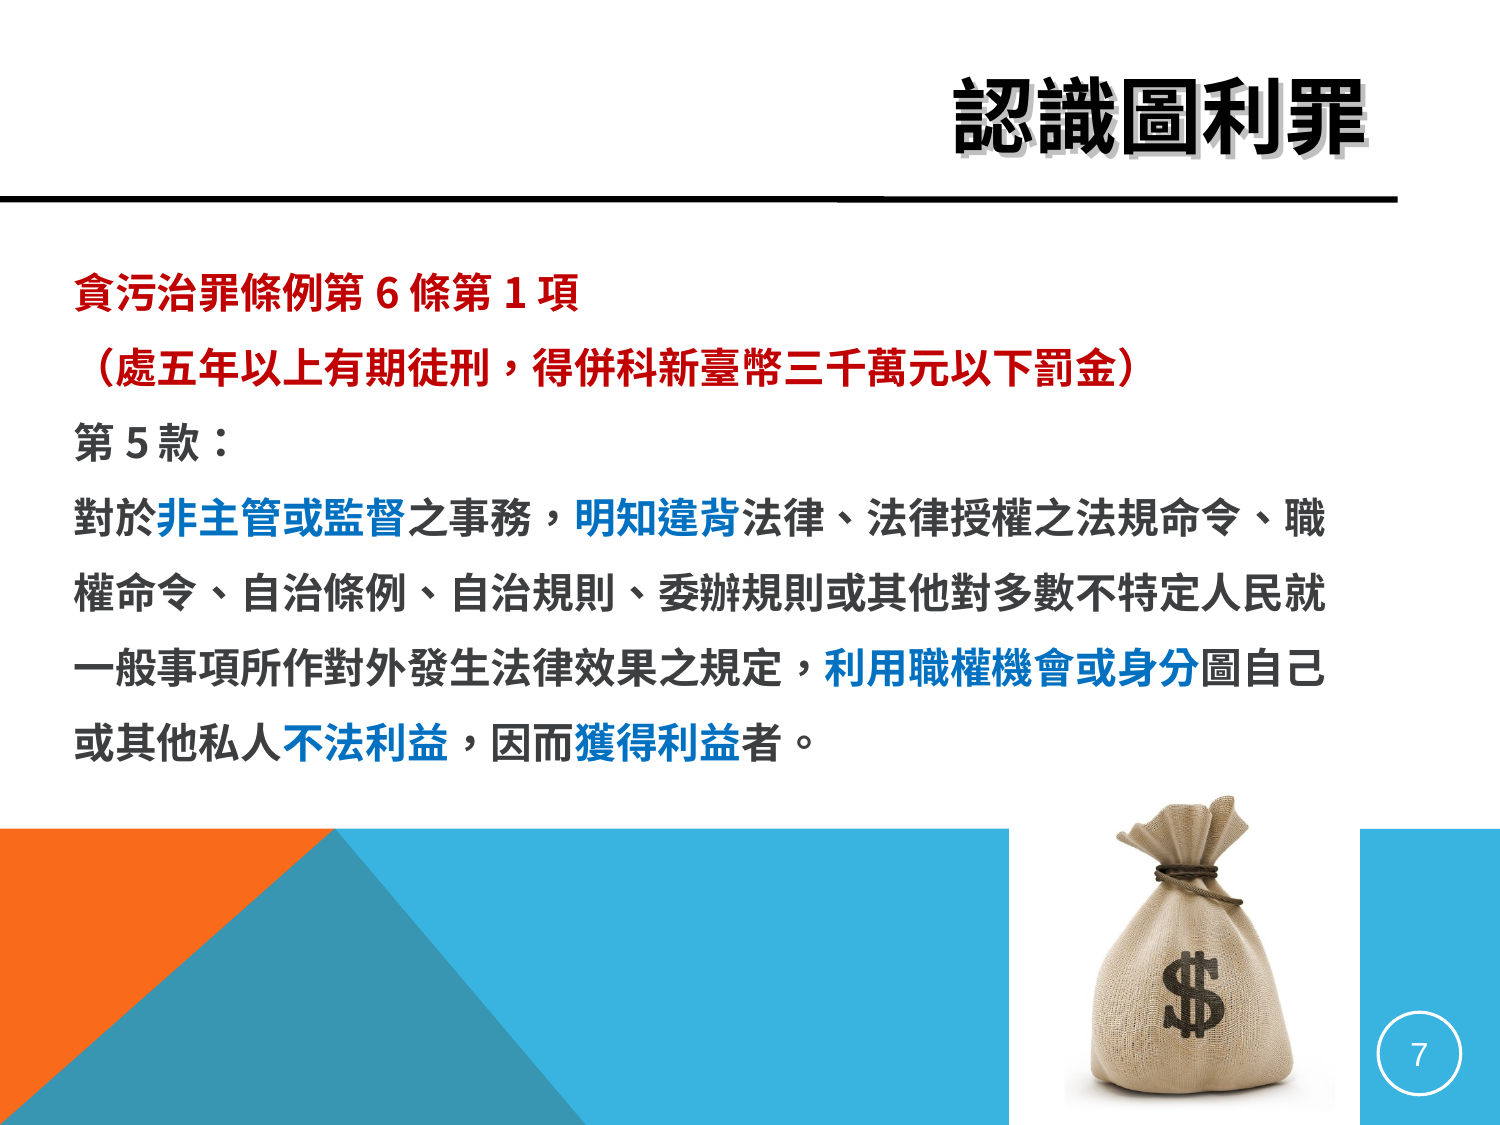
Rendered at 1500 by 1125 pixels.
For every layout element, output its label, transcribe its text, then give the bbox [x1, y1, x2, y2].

text_box 認識圖利罪 [468, 56, 1383, 173]
text_box 貪污治罪條例第6條第1項 （處五年以上有期徒刑，得併科新臺幣三千萬元以下罰金） 第5款： 對於非主管或監督之事務，明知違背法律、法律授權之法規命令、職 權命令、自治條例、自治規則、委辦規則或其他對多數不特定人民就 一般事項所作對外發生法律效果之規定，利用職權機會或身分圖自己 或其他私人不法利益，因而獲得利益者。 [58, 234, 1383, 775]
text_box <編號> [1378, 1012, 1461, 1095]
picture [1009, 775, 1360, 1125]
